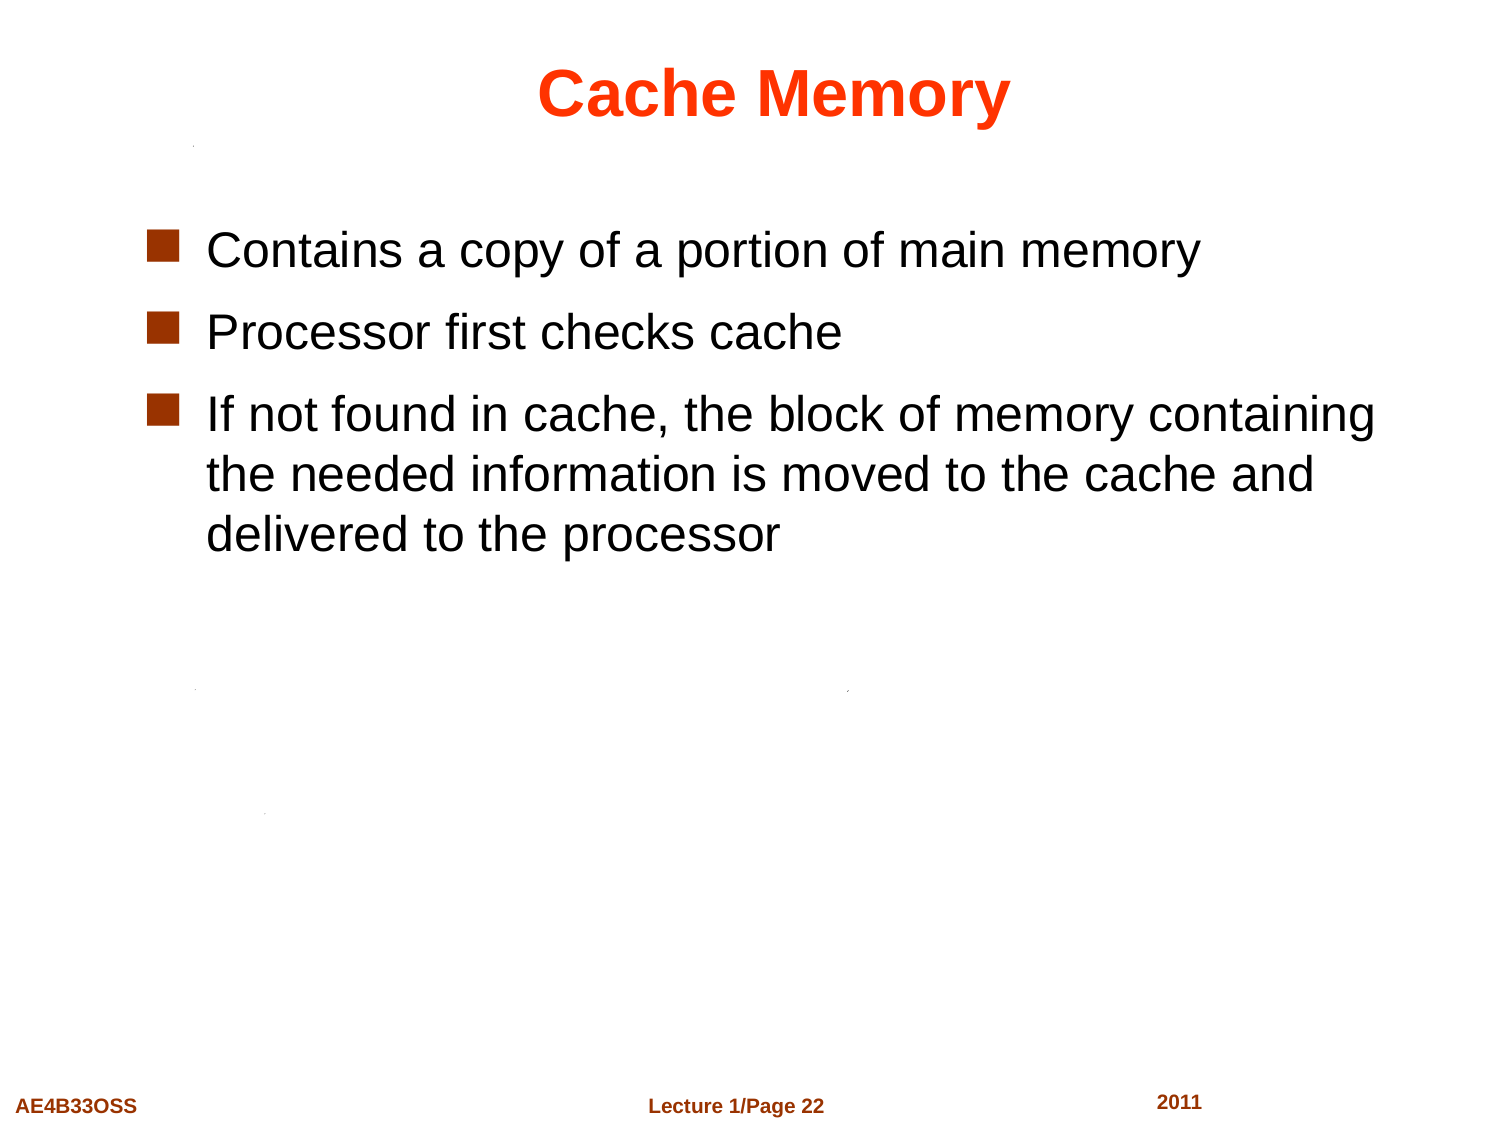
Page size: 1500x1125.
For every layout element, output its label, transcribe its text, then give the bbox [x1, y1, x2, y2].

list Contains a copy of a portion of main memory Processor first checks cache If not found in cache, the block of memory containing the needed information is moved to the cache and delivered to the processor [135, 210, 1425, 946]
title Cache Memory [112, 37, 1438, 138]
